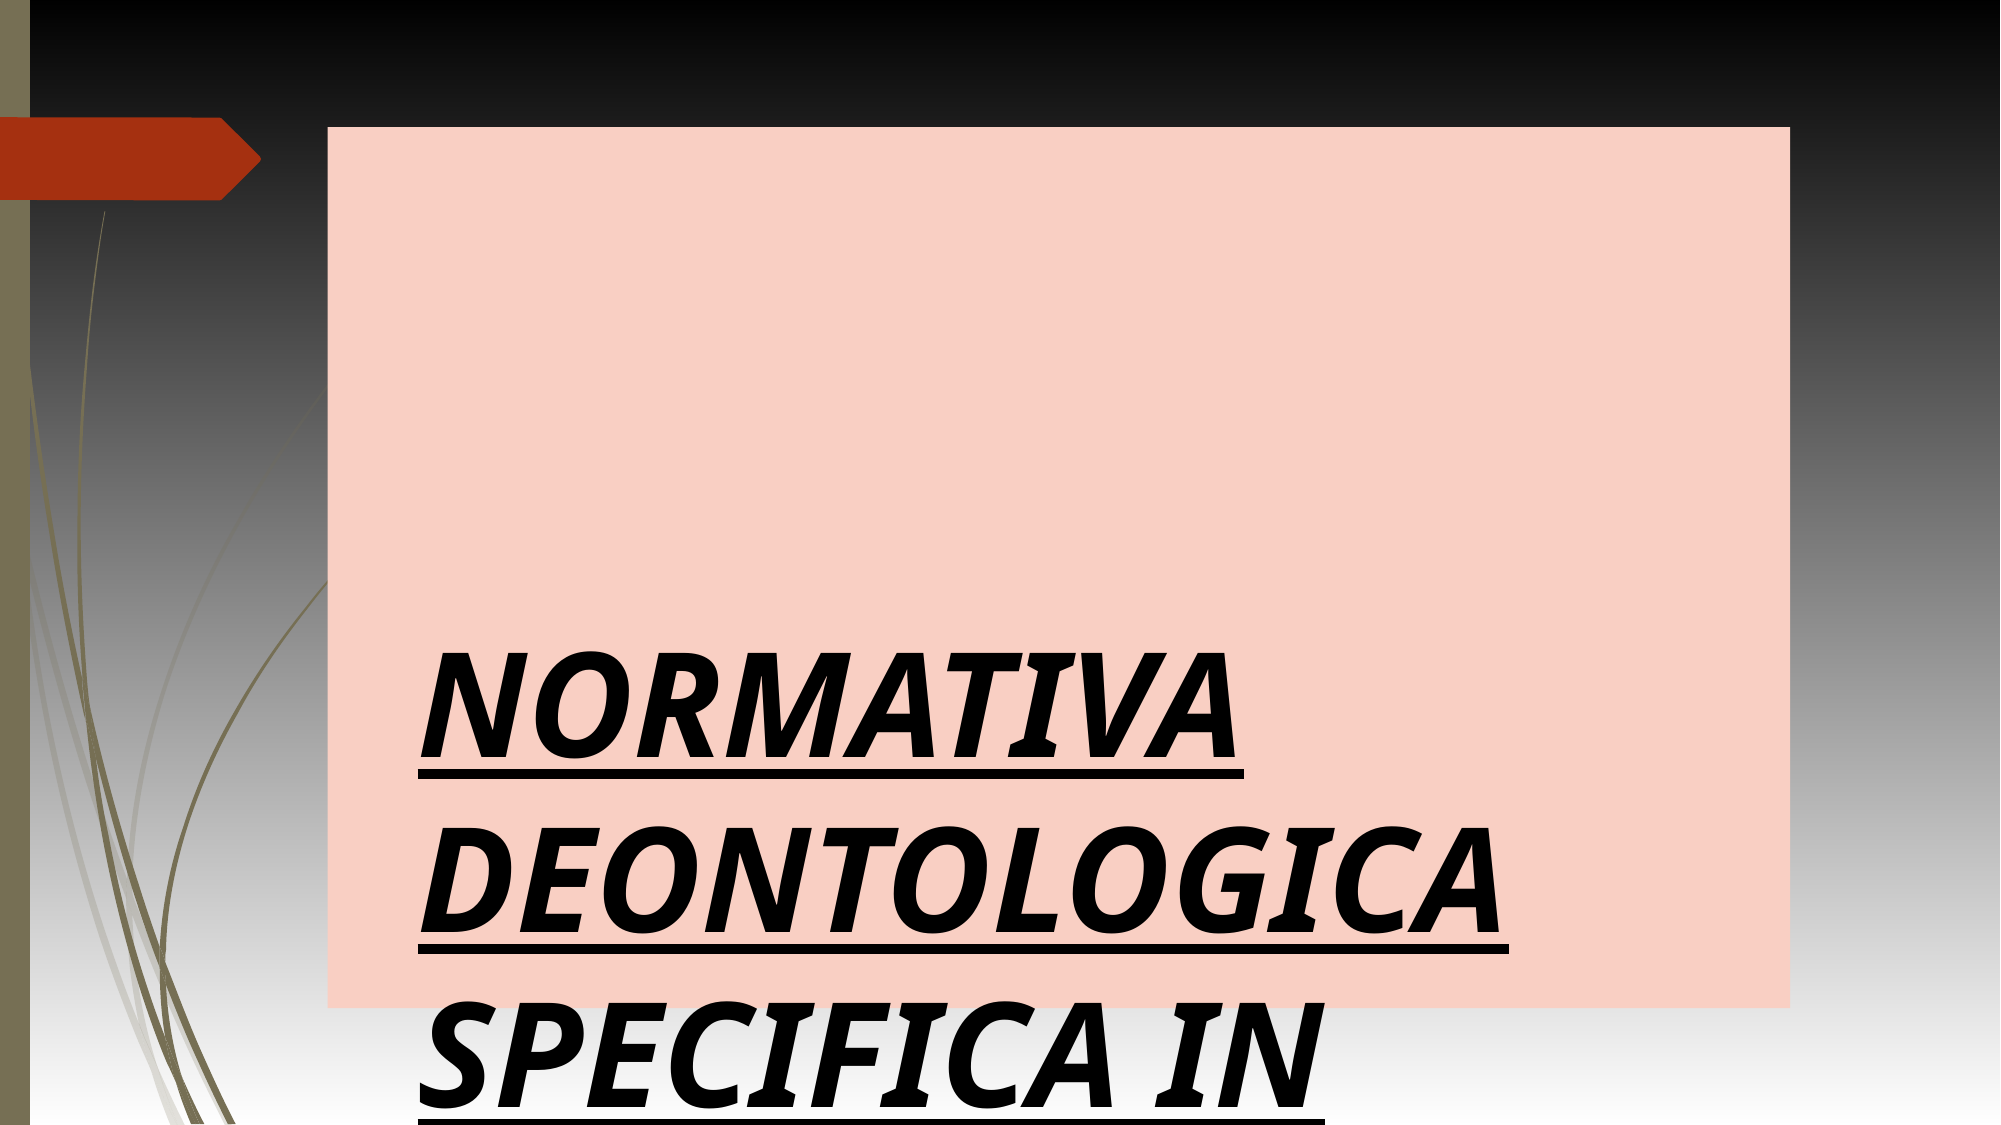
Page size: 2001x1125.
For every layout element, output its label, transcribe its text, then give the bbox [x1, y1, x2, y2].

list NORMATIVA DEONTOLOGICA SPECIFICA IN MATERIA DI INDAGINI DIFENSIVE: - ART. 55 CODICE DEONTOLOGICO FORENSE  sui rapporti con i testimoni e le persone informate - ART. 56 CODICE DEONTOLOGICO FORENSE  sull’ascolto del minore - REGOLAMENTO DI COMPORTAMENTO DEL PENALISTA NELLE INVESTIGAZIONI DIFENSIVE EMANATO DALL’UNIONE DELLE CAMERE PENALI [327, 127, 1791, 1009]
